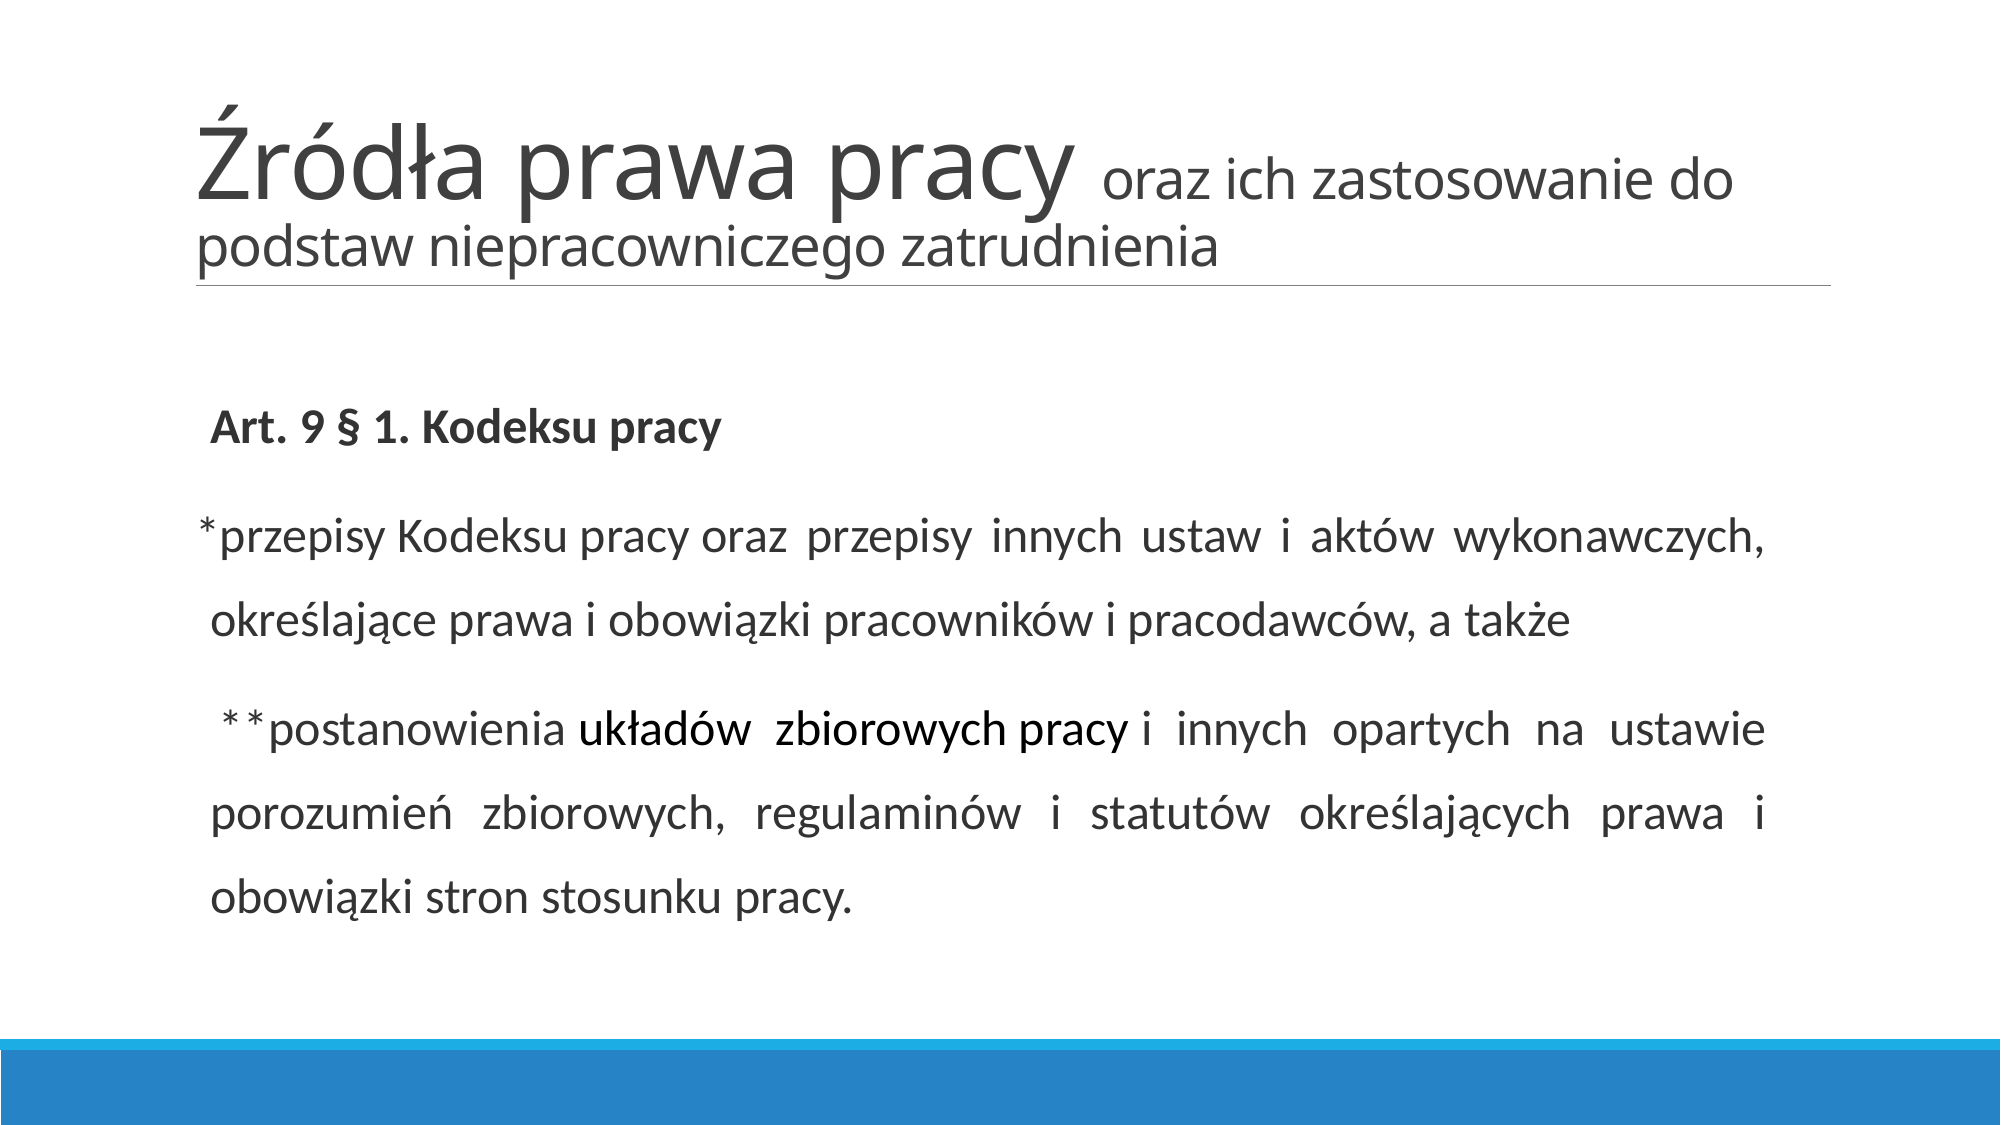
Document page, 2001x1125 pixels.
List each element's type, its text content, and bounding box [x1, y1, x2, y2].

title Źródła prawa pracy oraz ich zastosowanie do podstaw niepracowniczego zatrudnienia [180, 47, 1831, 286]
list Art. 9 § 1. Kodeksu pracy *przepisy Kodeksu pracy oraz przepisy innych ustaw i aktów wykonawczych, określające prawa i obowiązki pracowników i pracodawców, a także **postanowienia układów zbiorowych pracy i innych opartych na ustawie porozumień zbiorowych, regulaminów i statutów określających prawa i obowiązki stron stosunku pracy. [180, 302, 1831, 963]
